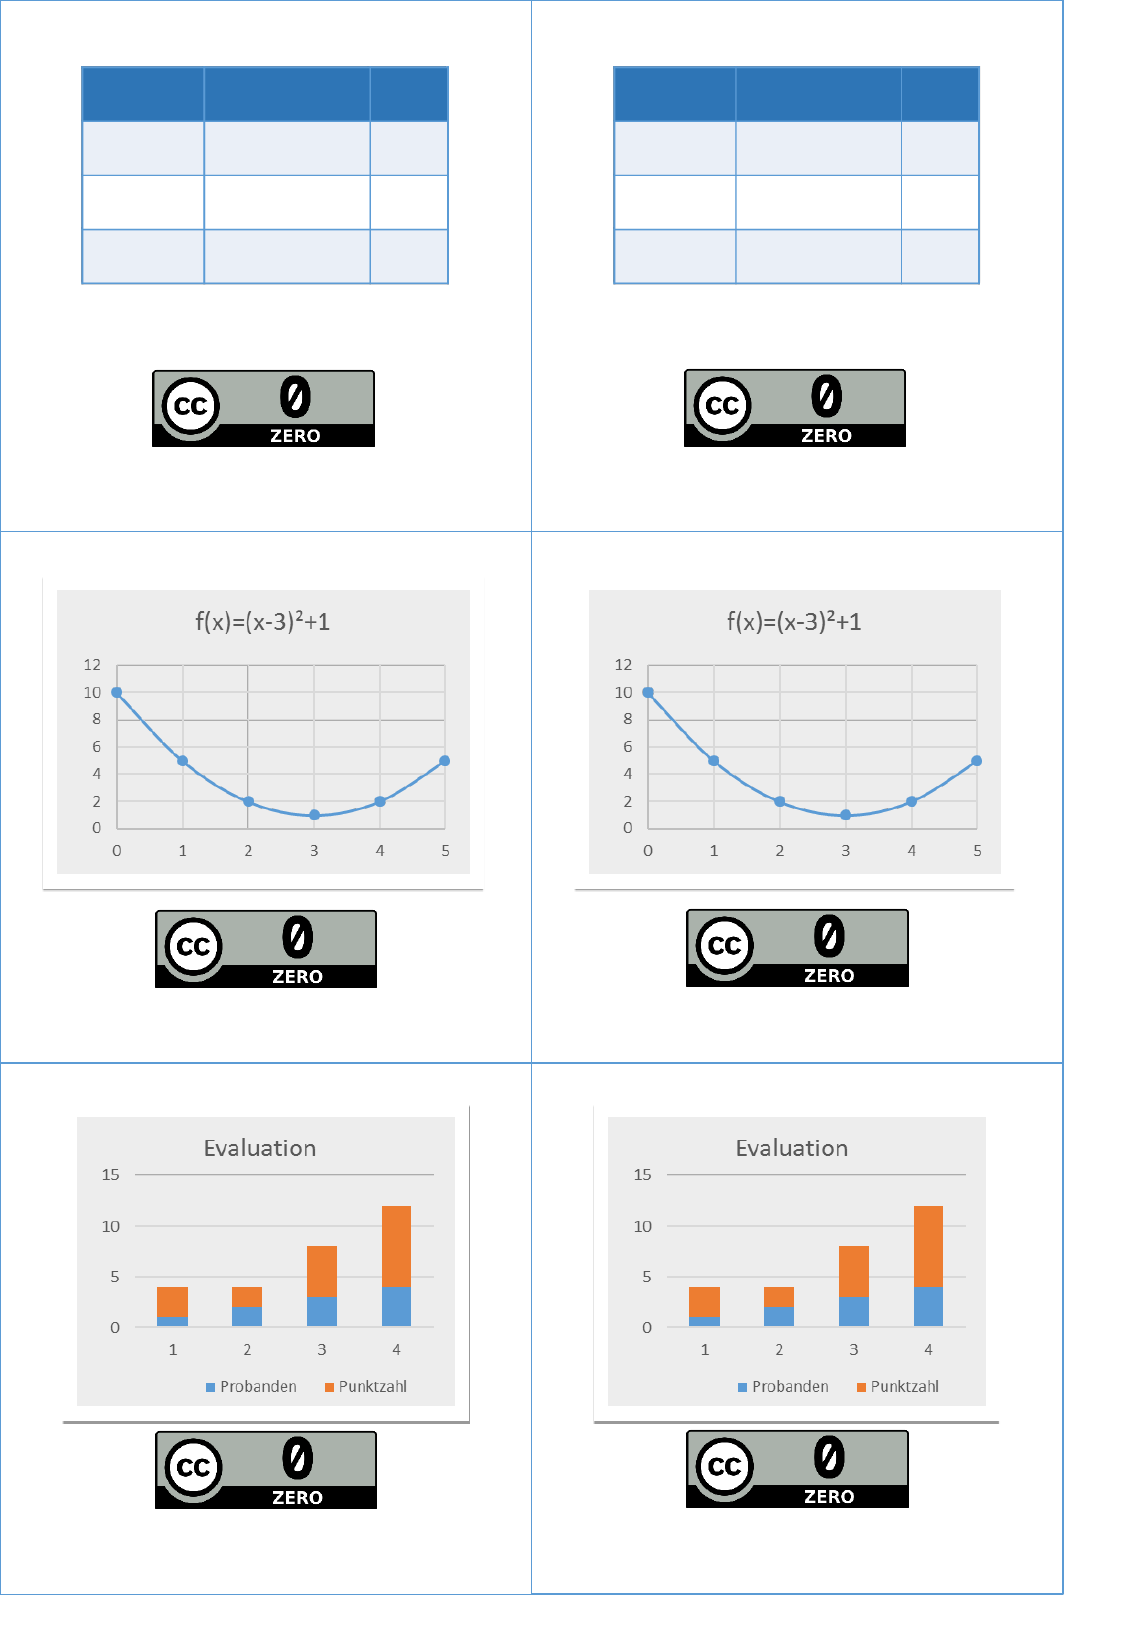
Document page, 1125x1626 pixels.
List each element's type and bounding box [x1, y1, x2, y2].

picture [588, 589, 1002, 875]
picture [686, 1429, 909, 1508]
picture [613, 66, 981, 285]
picture [152, 369, 375, 448]
picture [57, 589, 470, 875]
picture [155, 909, 377, 988]
picture [684, 368, 906, 447]
picture [76, 1117, 455, 1407]
picture [81, 66, 450, 285]
picture [608, 1117, 987, 1407]
picture [686, 908, 909, 987]
picture [155, 1430, 377, 1509]
